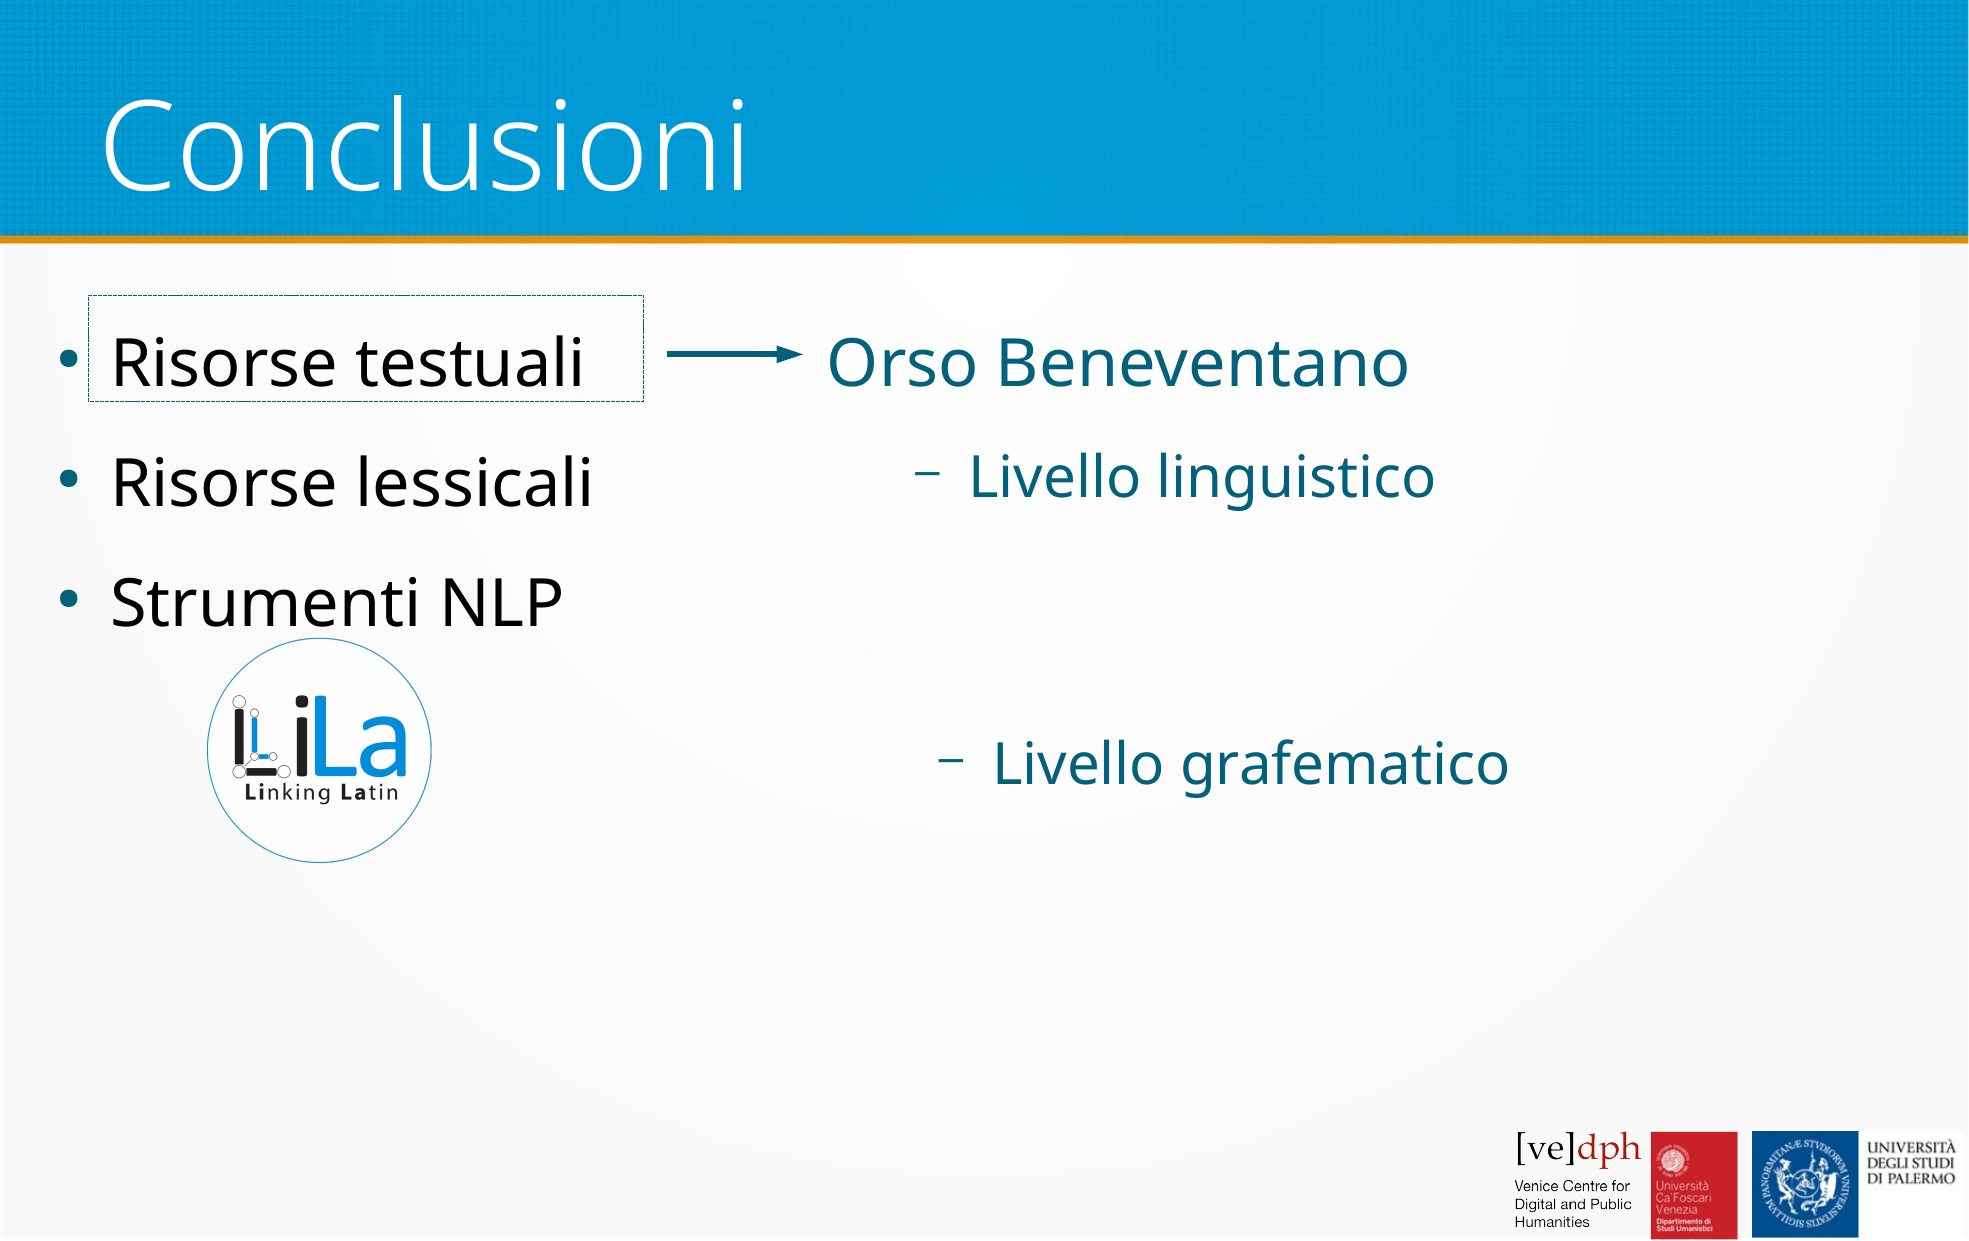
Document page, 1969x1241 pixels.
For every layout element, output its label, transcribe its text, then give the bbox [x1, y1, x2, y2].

list Risorse testuali Risorse lessicali Strumenti NLP [39, 315, 899, 1081]
title Conclusioni [98, 19, 1870, 227]
list Livello grafematico [850, 722, 1860, 1134]
picture [0, 233, 1969, 1241]
list Orso Beneventano Livello linguistico [826, 315, 1861, 721]
